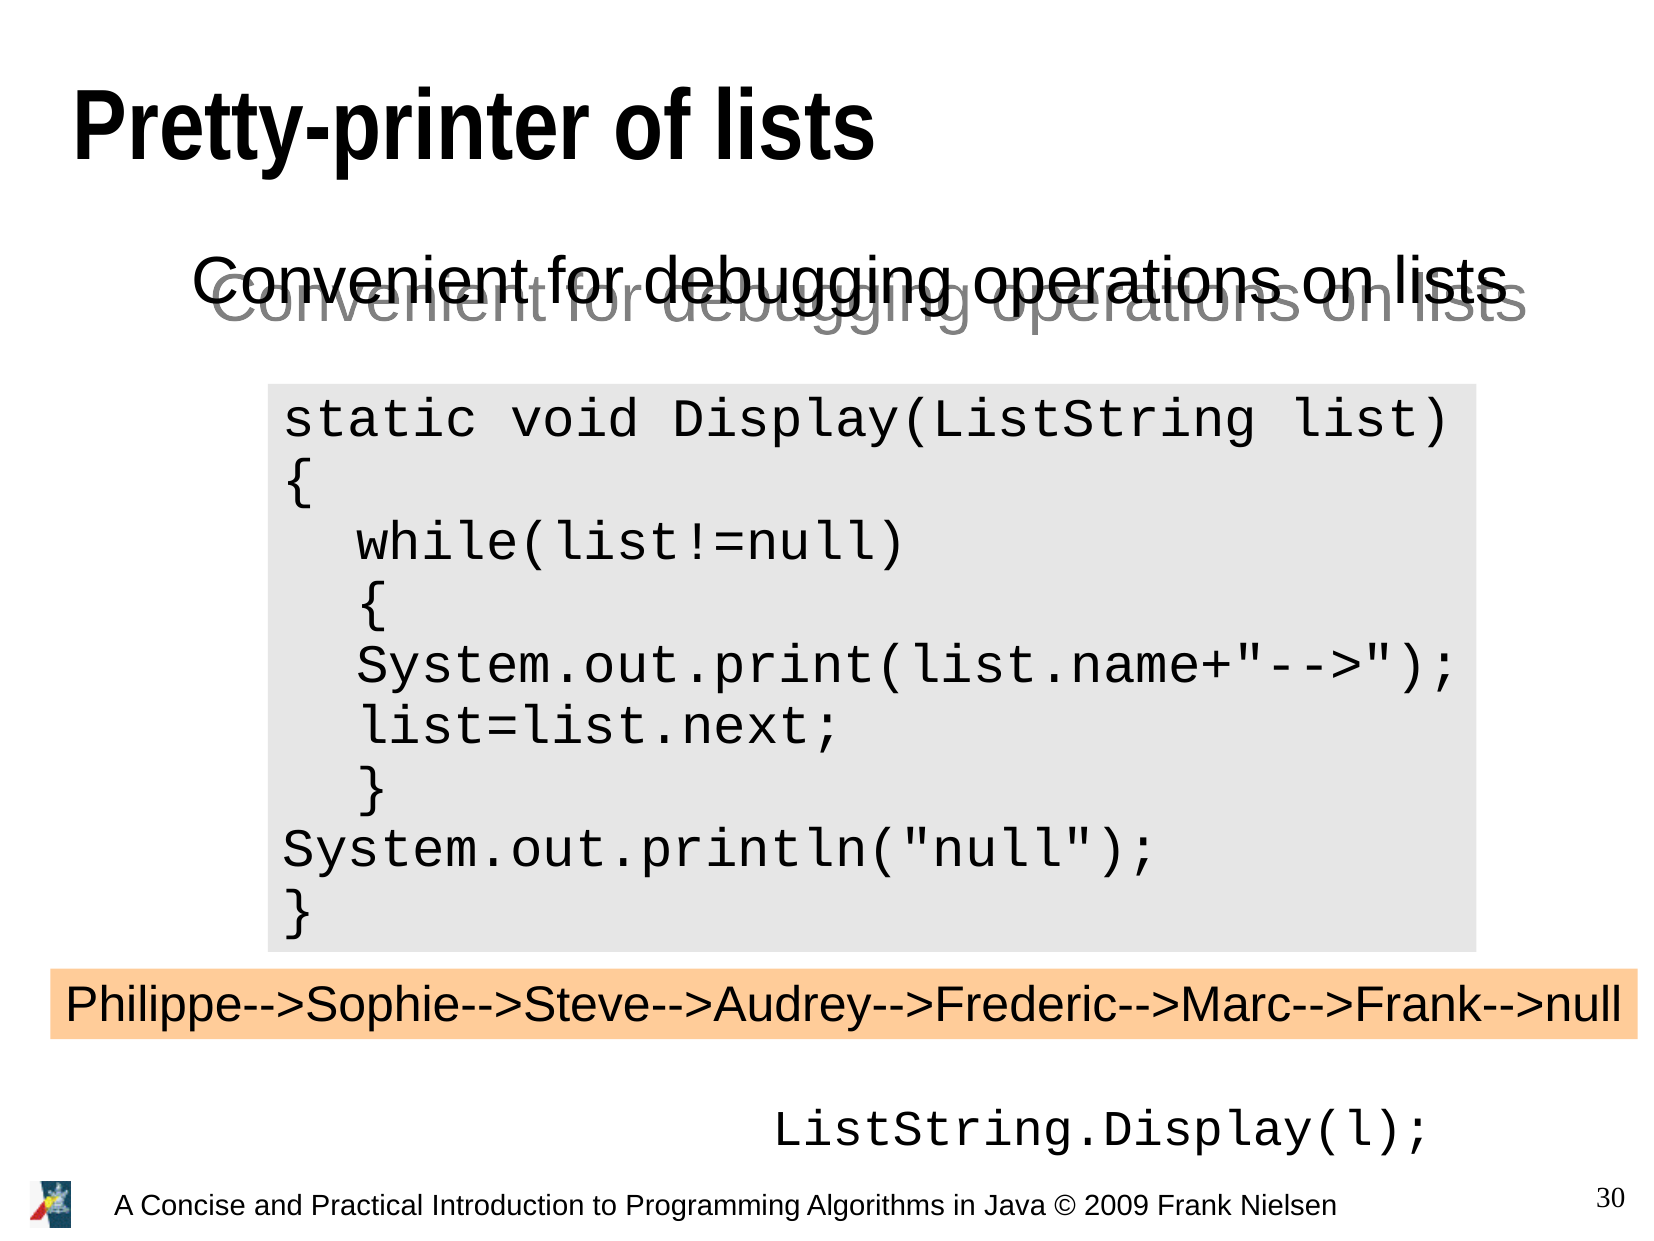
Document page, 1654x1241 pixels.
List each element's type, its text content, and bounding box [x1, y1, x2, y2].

text_box static void Display(ListString list) { while(list!=null) { System.out.print(list.name+"-->"); list=list.next; } System.out.println("null"); } [267, 383, 1477, 919]
text_box Pretty-printer of lists [57, 59, 893, 189]
picture [29, 1181, 71, 1228]
text_box Convenient for debugging operations on lists [177, 235, 1525, 325]
text_box ListString.Display(l); [684, 1096, 1506, 1165]
text_box Philippe-->Sophie-->Steve-->Audrey-->Frederic-->Marc-->Frank-->null [50, 968, 1638, 1040]
